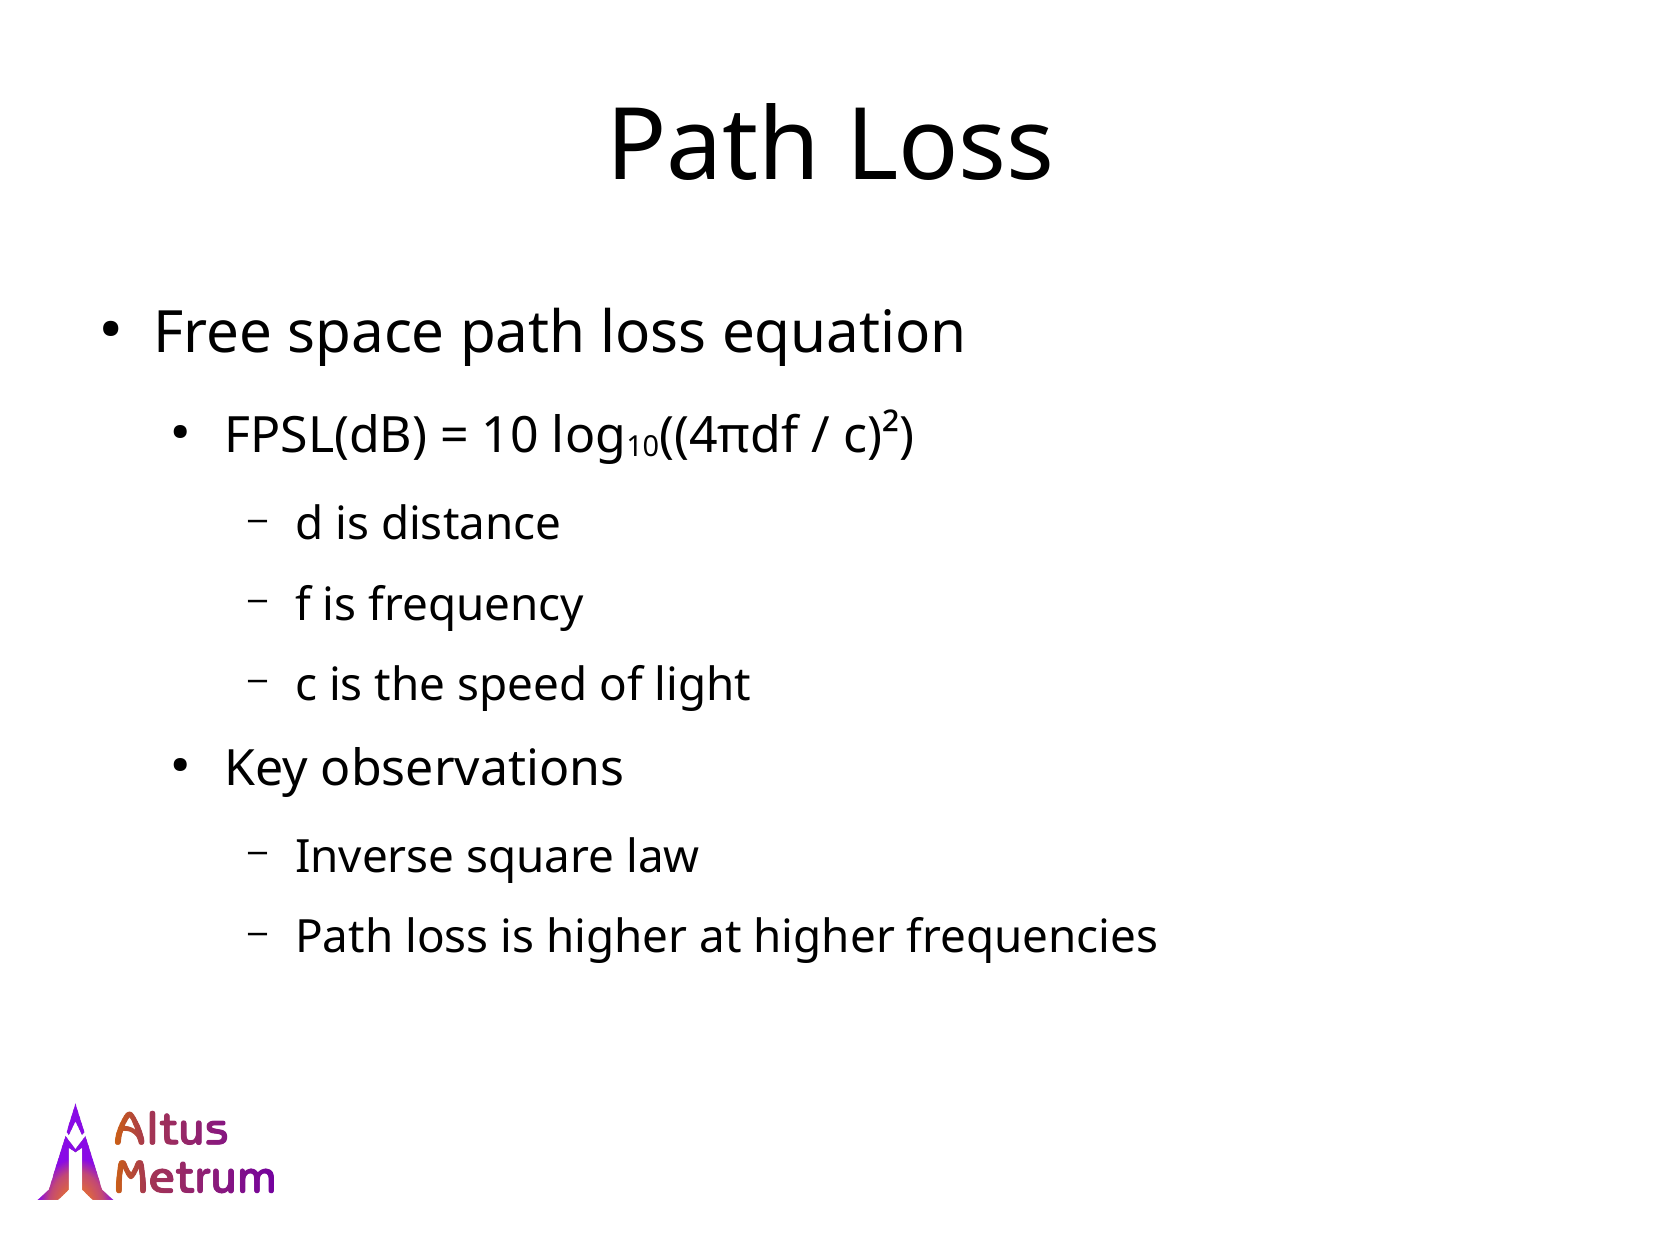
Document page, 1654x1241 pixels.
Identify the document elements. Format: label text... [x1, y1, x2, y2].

picture [37, 1103, 274, 1200]
list Free space path loss equation FPSL(dB) = 10 log10((4πdf / c)²) d is distance f is frequency c is the speed of light Key observations Inverse square law Path loss is higher at higher frequencies [82, 290, 1571, 1094]
title Path Loss [86, 40, 1576, 241]
